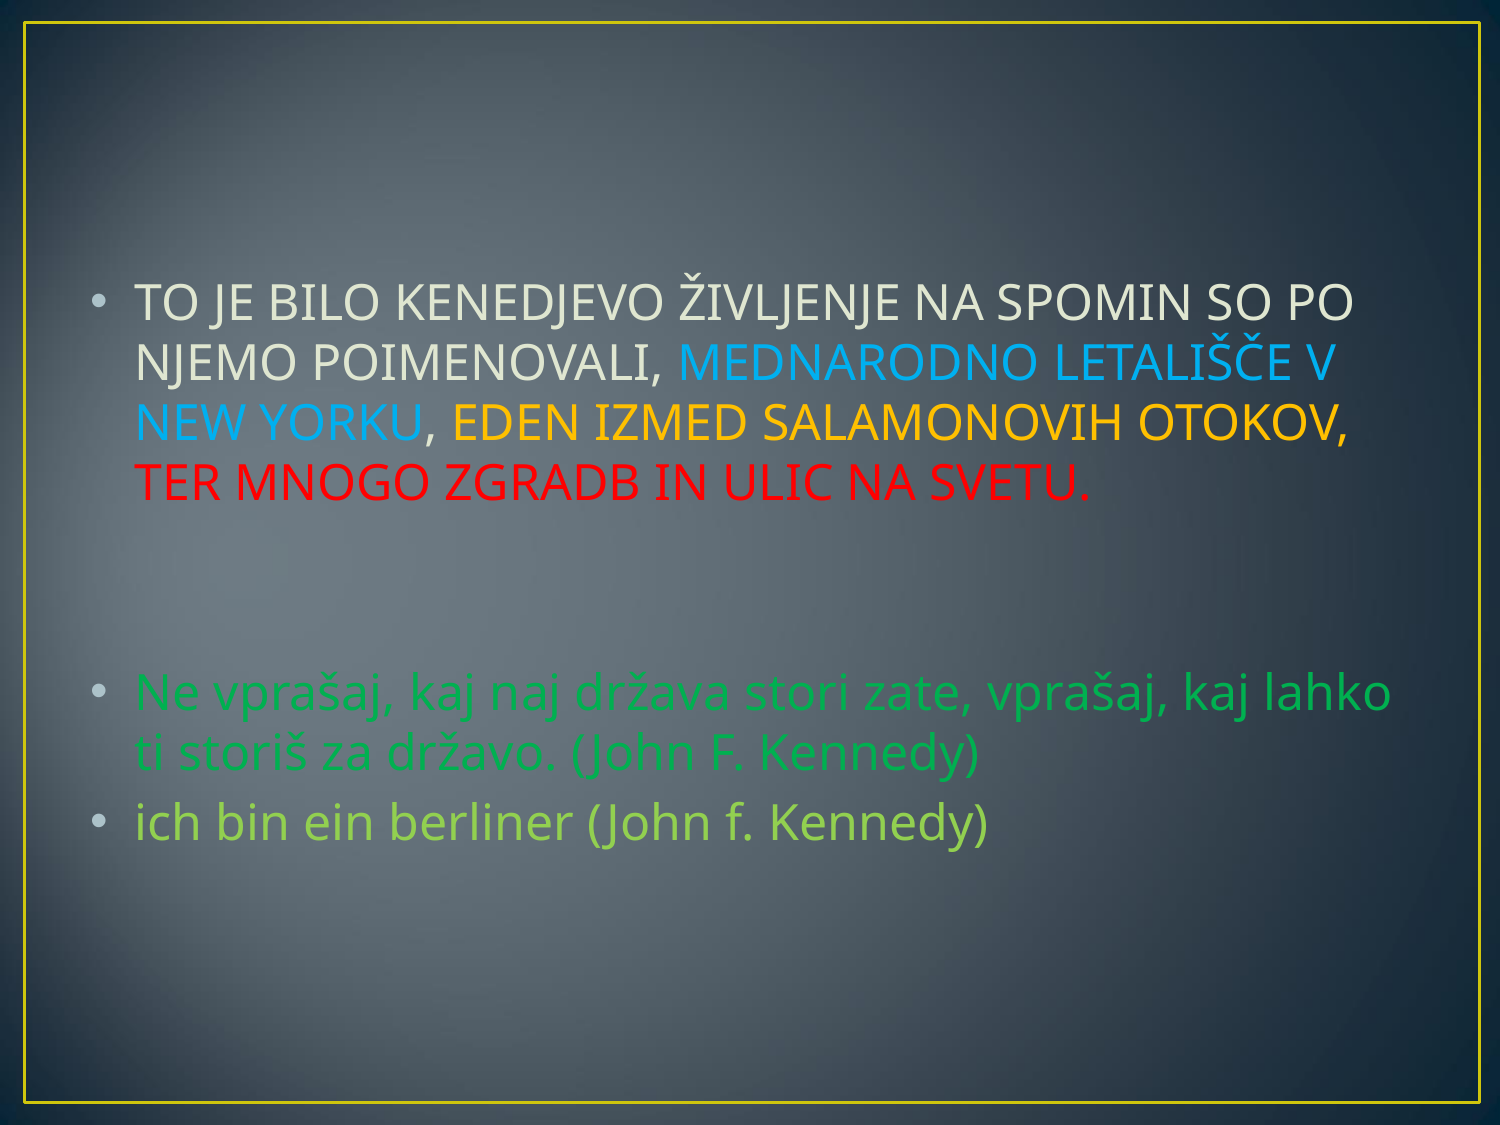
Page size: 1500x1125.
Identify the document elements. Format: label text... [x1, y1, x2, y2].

list TO JE BILO KENEDJEVO ŽIVLJENJE NA SPOMIN SO PO NJEMO POIMENOVALI, MEDNARODNO LETALIŠČE V NEW YORKU, EDEN IZMED SALAMONOVIH OTOKOV, TER MNOGO ZGRADB IN ULIC NA SVETU. Ne vprašaj, kaj naj država stori zate, vprašaj, kaj lahko ti storiš za državo. (John F. Kennedy) ich bin ein berliner (John f. Kennedy) [75, 262, 1425, 1005]
picture [0, 0, 1500, 1125]
